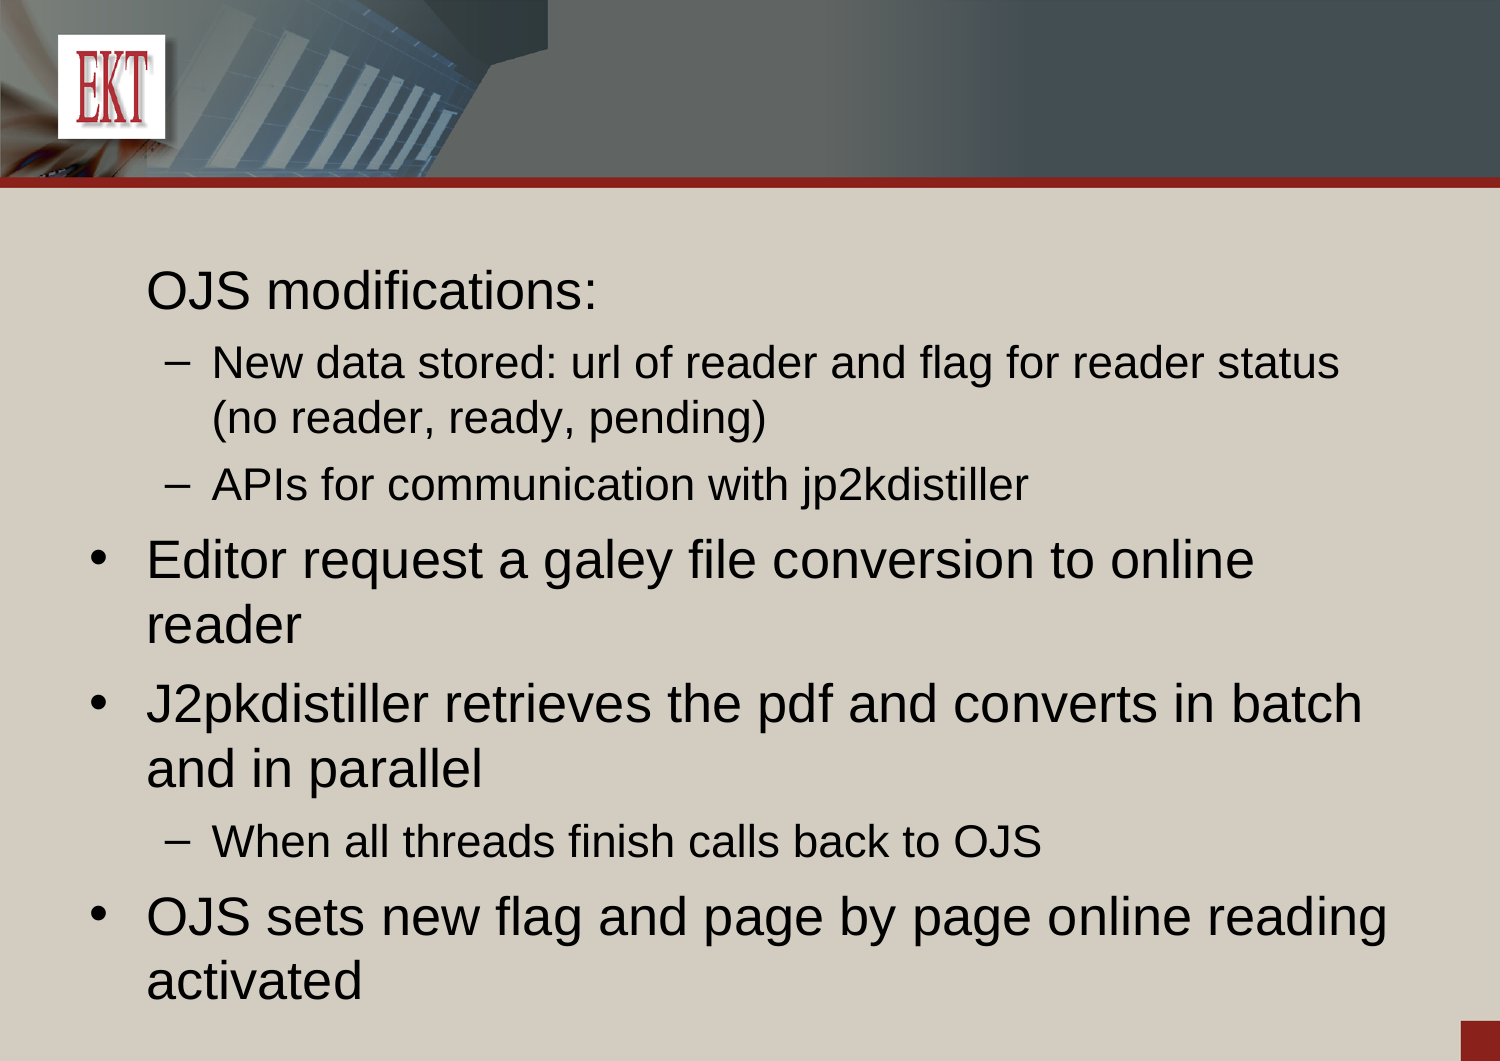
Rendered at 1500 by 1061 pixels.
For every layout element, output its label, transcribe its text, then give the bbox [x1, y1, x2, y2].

list OJS modifications: New data stored: url of reader and flag for reader status (no reader, ready, pending) APIs for communication with jp2kdistiller Editor request a galey file conversion to online reader J2pkdistiller retrieves the pdf and converts in batch and in parallel When all threads finish calls back to OJS OJS sets new flag and page by page online reading activated [75, 247, 1426, 1019]
picture [0, 0, 1500, 1061]
